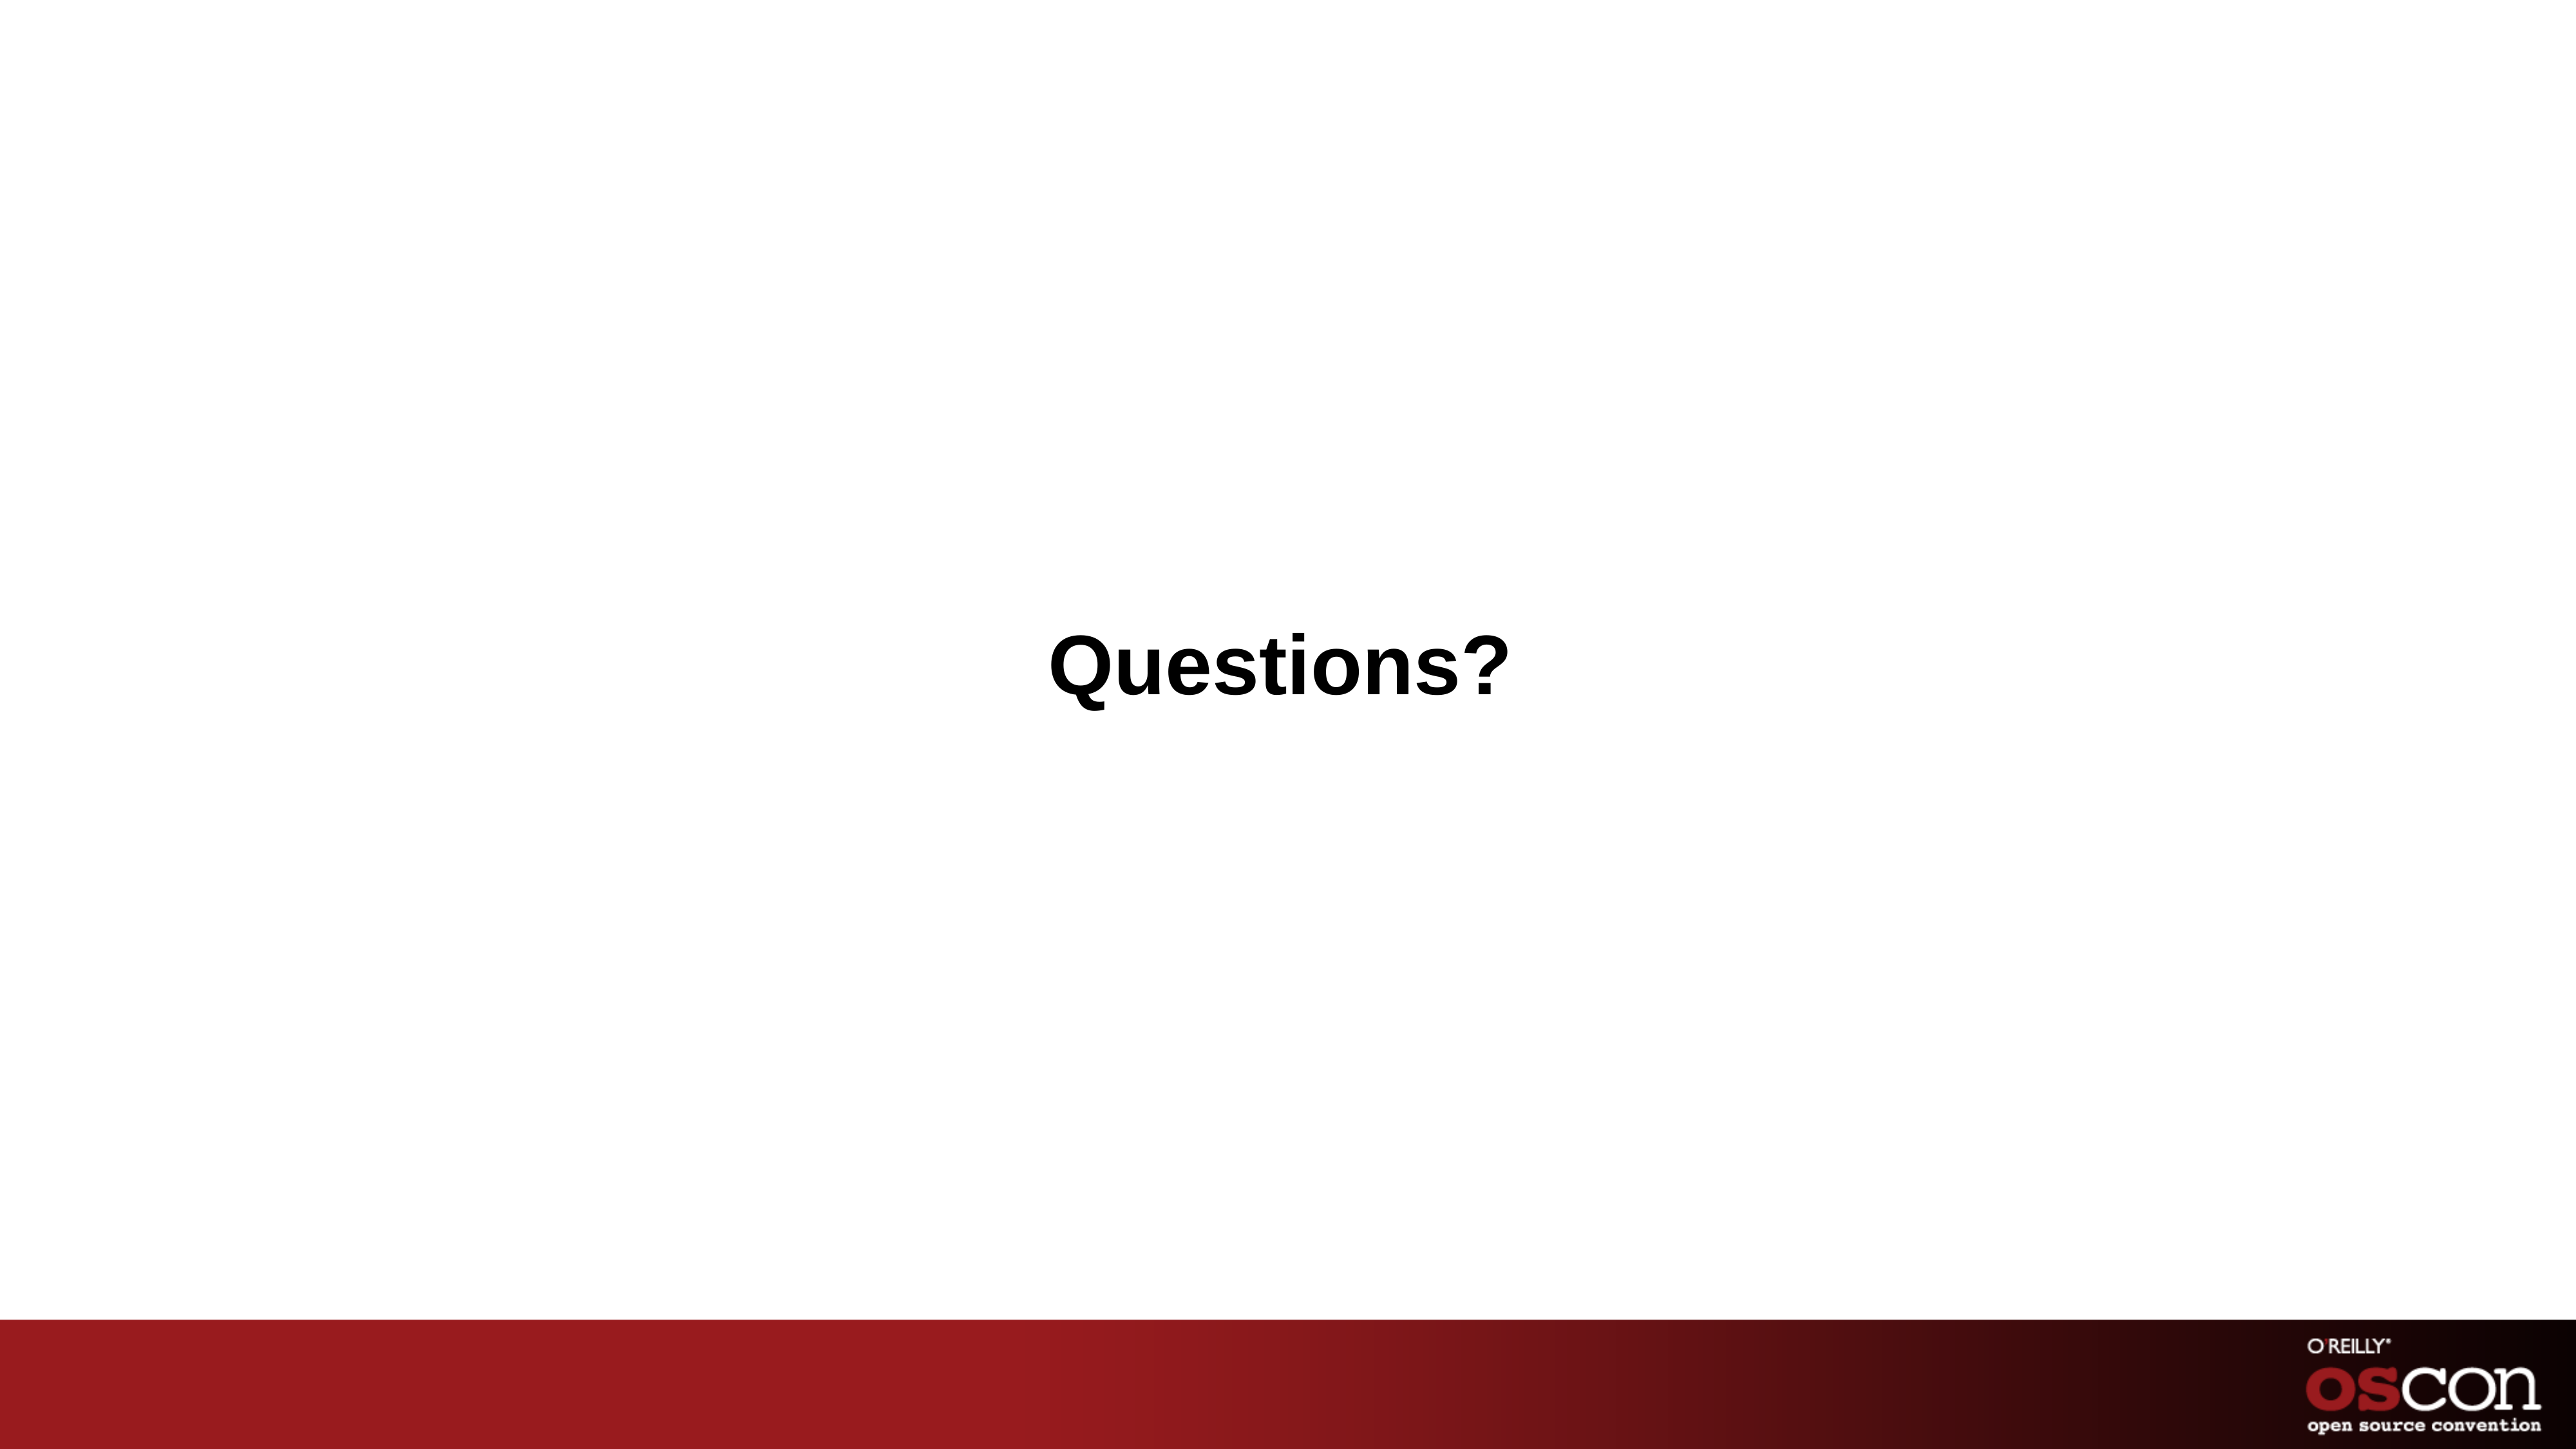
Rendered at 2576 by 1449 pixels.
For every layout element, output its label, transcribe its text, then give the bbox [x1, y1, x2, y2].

title Questions? [48, 17, 2514, 1305]
picture [0, 0, 2576, 1449]
